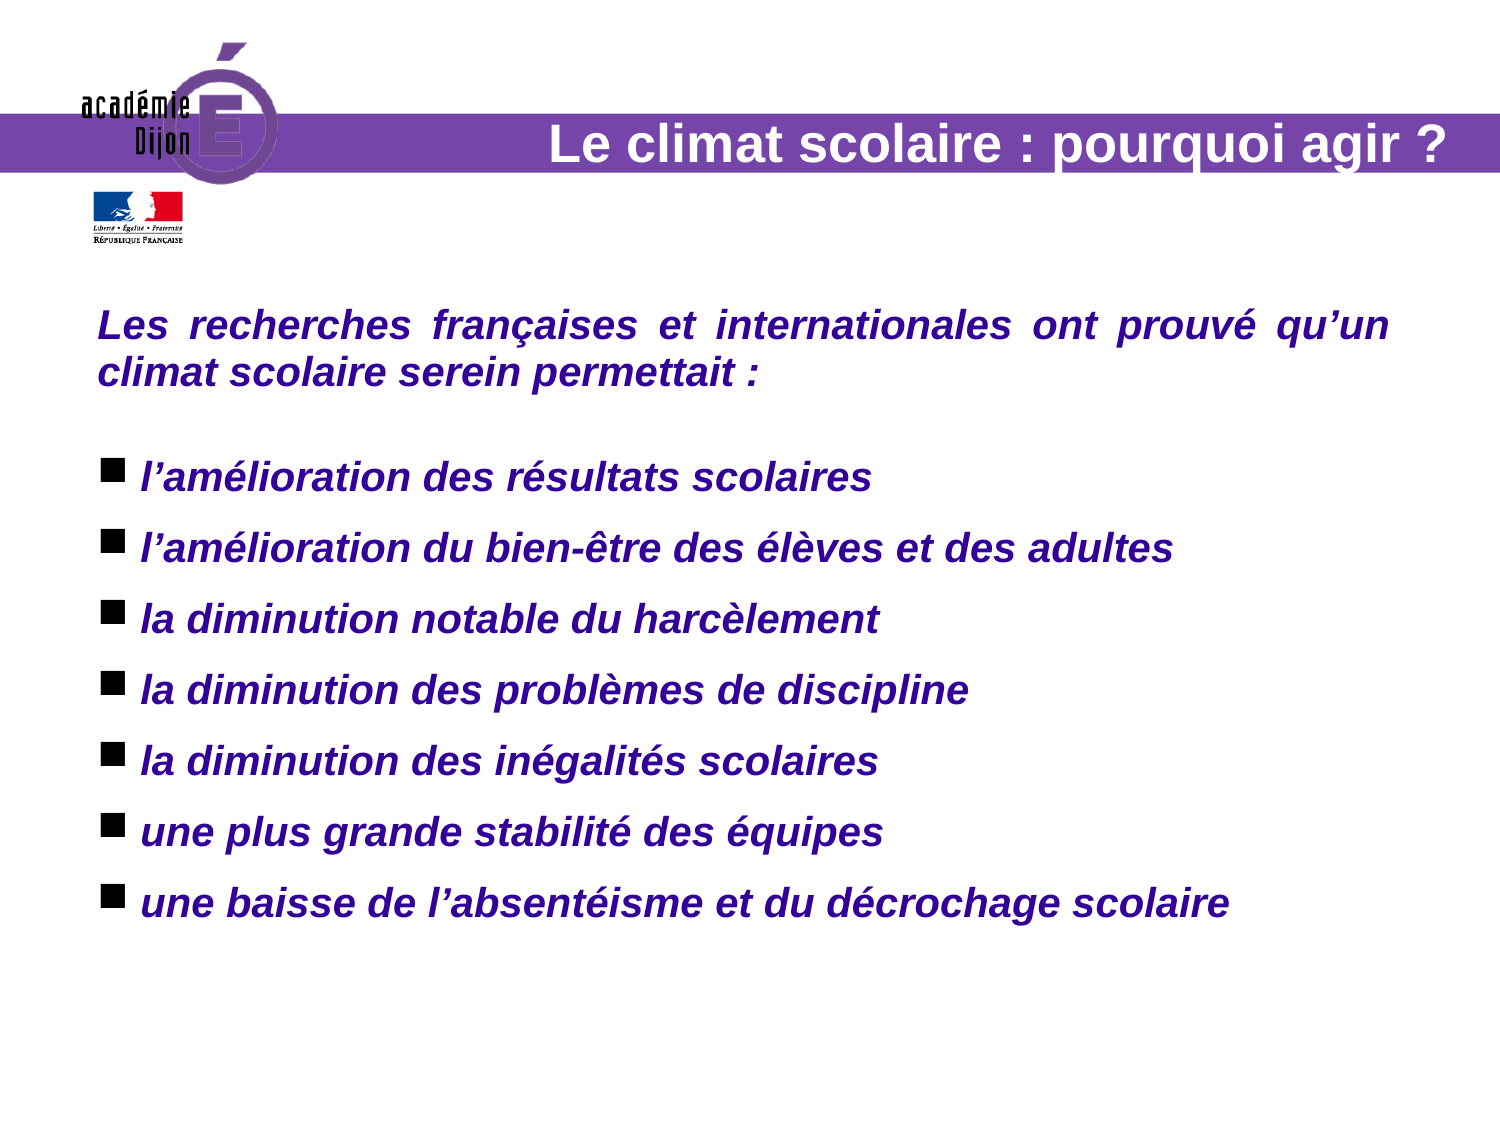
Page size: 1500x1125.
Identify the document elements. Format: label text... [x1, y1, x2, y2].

picture [82, 42, 278, 106]
text_box Le climat scolaire : pourquoi agir ? [0, 106, 1465, 182]
text_box Les recherches françaises et internationales ont prouvé qu’un climat scolaire serein permettait : l’amélioration des résultats scolaires l’amélioration du bien-être des élèves et des adultes la diminution notable du harcèlement la diminution des problèmes de discipline la diminution des inégalités scolaires une plus grande stabilité des équipes une baisse de l’absentéisme et du décrochage scolaire [82, 295, 1406, 997]
picture [82, 182, 278, 244]
